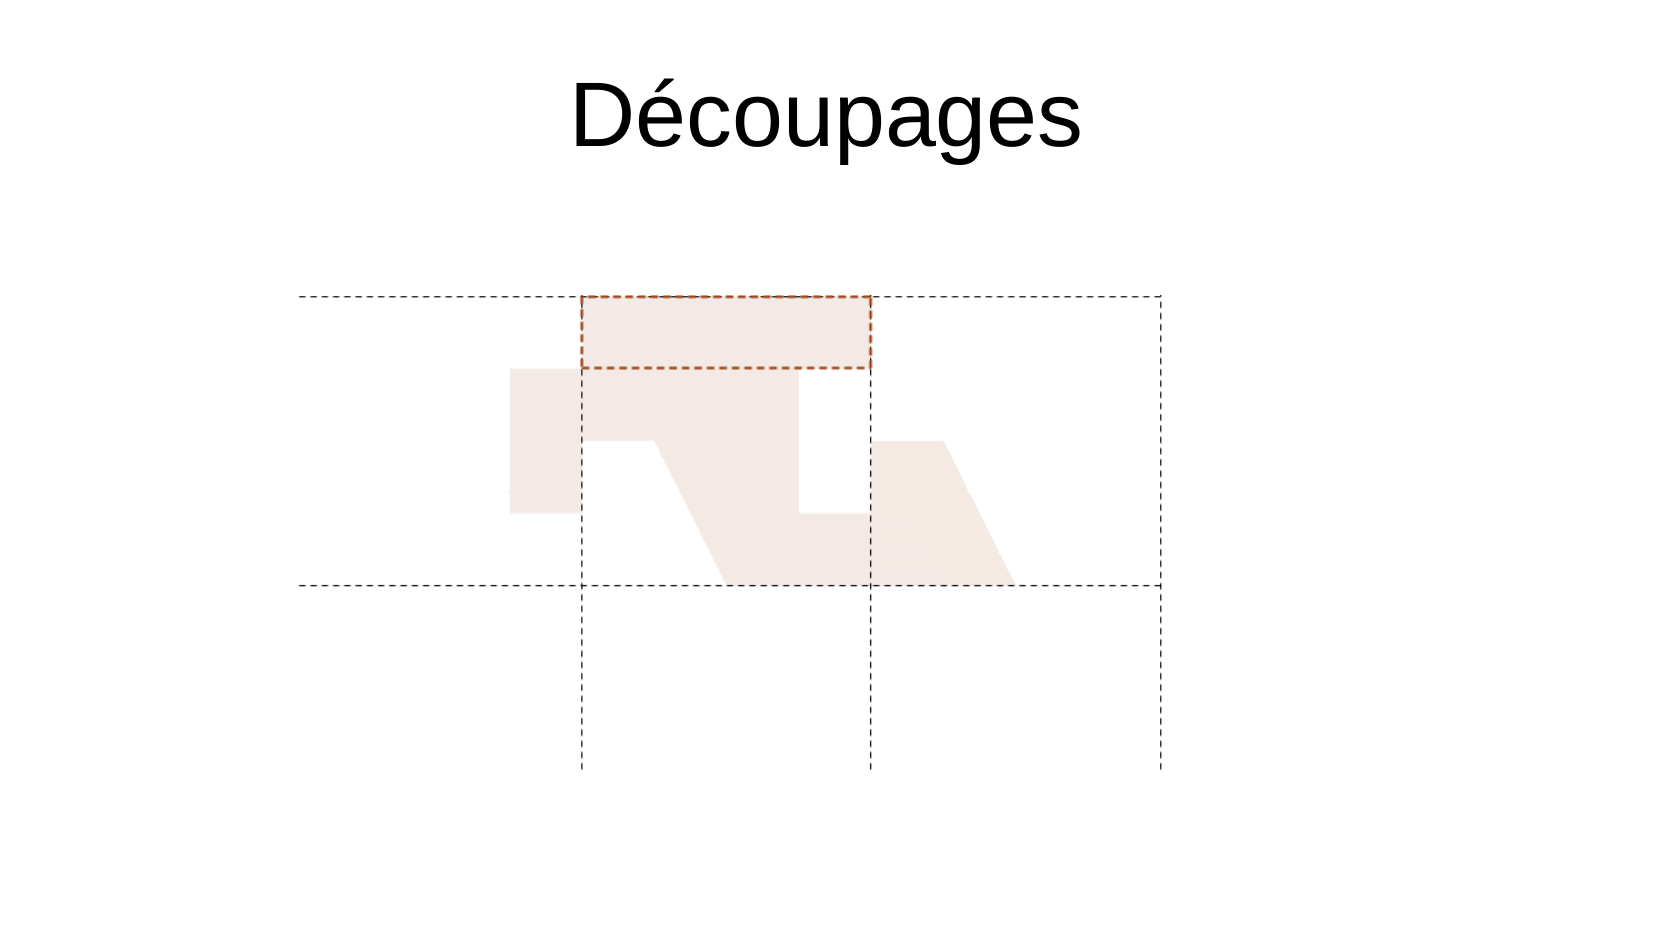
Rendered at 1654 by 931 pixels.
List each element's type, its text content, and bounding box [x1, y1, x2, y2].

picture [295, 295, 1164, 774]
title Découpages [82, 37, 1571, 193]
